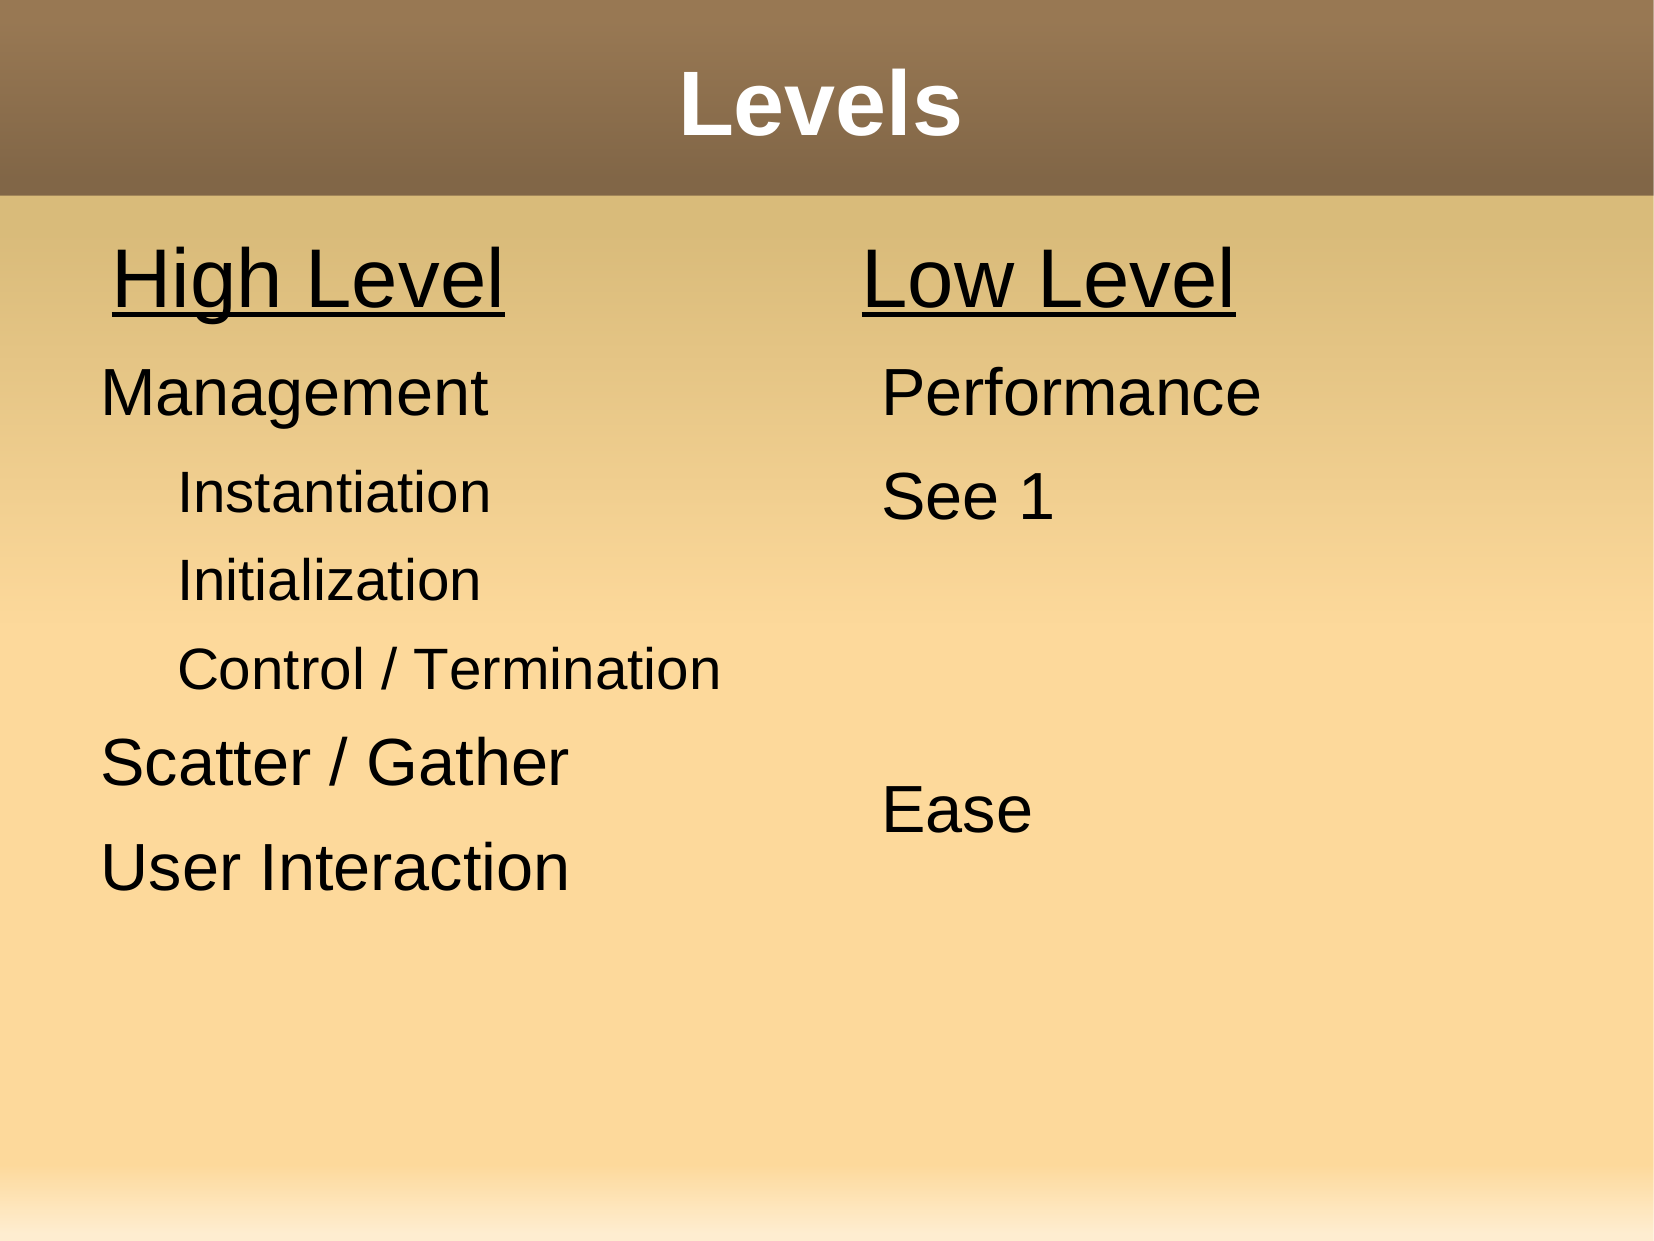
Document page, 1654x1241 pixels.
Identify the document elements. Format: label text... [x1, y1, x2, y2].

title Levels [76, 0, 1565, 208]
text_box Low Level [846, 225, 1252, 344]
picture [0, 0, 1654, 1241]
list Performance See 1 Ease [845, 355, 1572, 1159]
list Management Instantiation Initialization Control / Termination Scatter / Gather User Interaction [82, 355, 809, 1174]
text_box High Level [96, 225, 520, 344]
